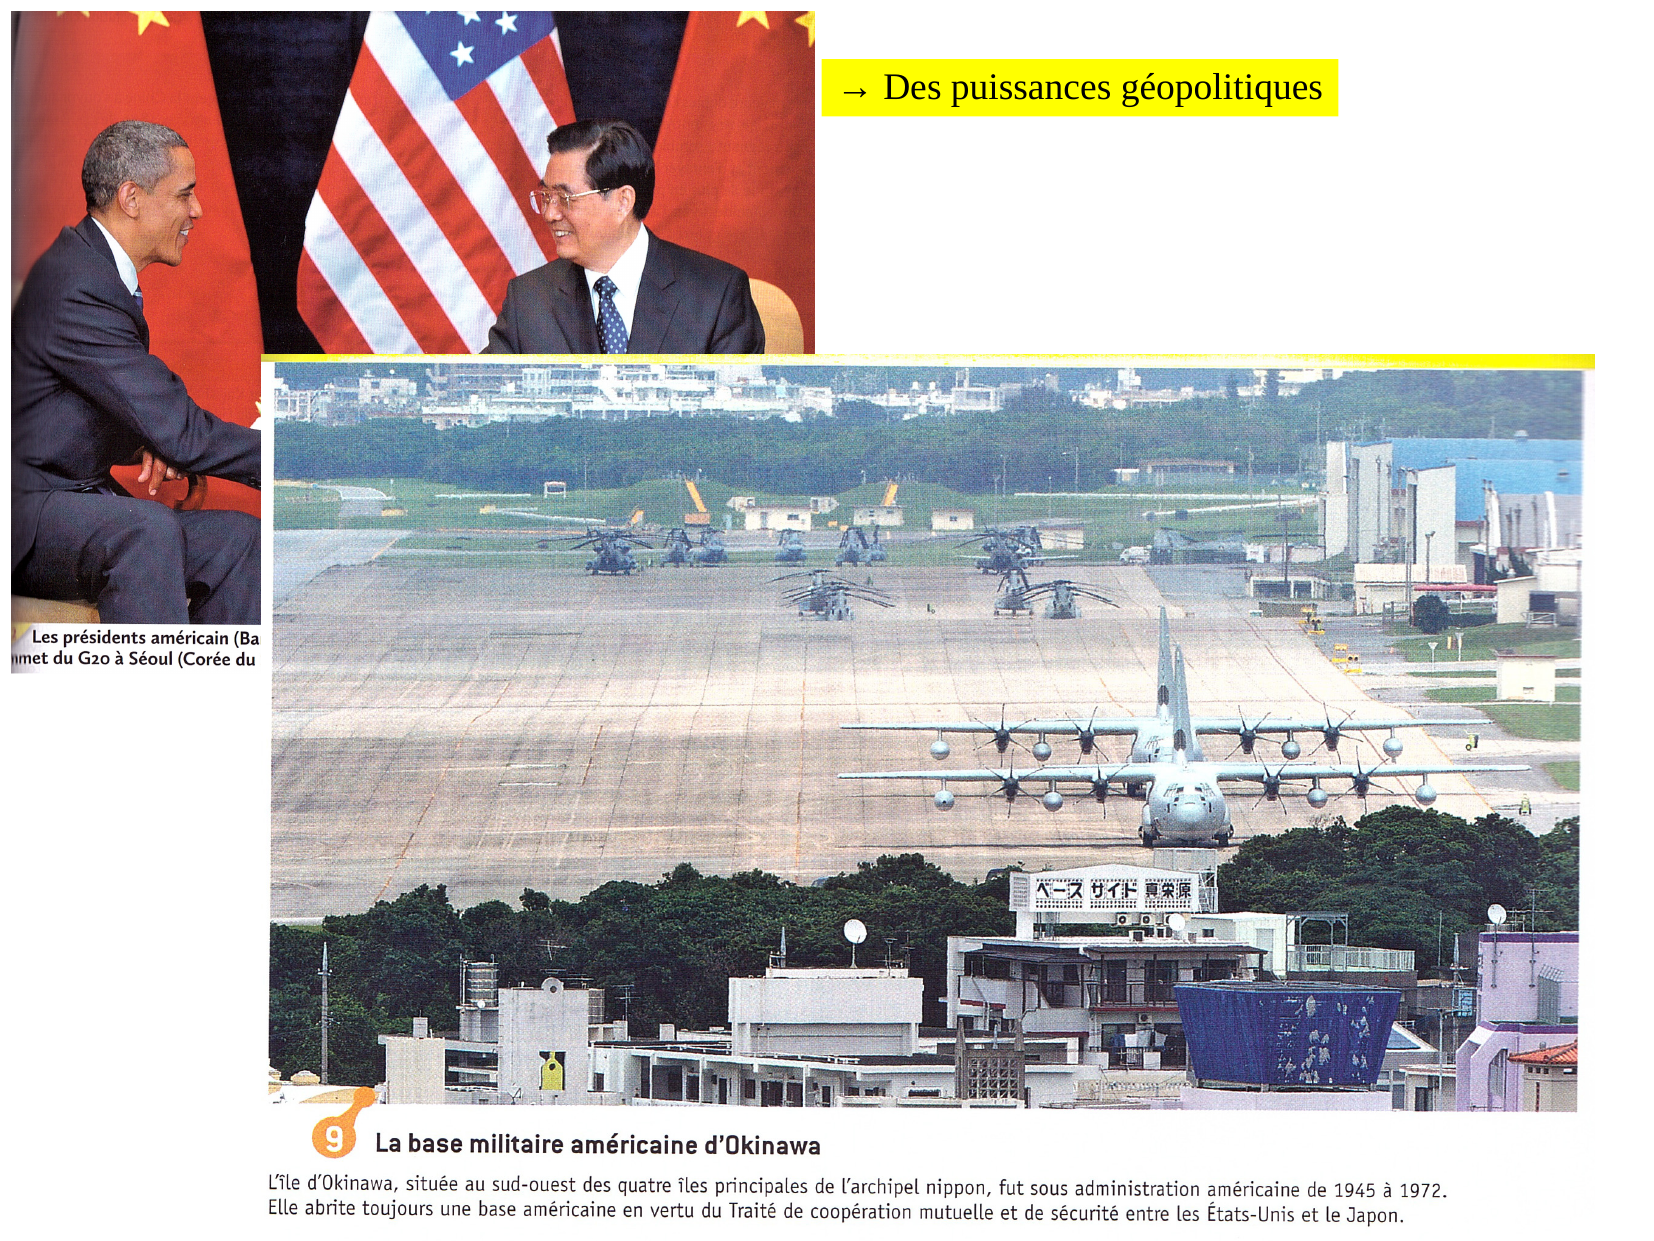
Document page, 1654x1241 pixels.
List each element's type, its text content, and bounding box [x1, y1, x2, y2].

text_box → Des puissances géopolitiques [821, 59, 1339, 117]
picture [11, 11, 1595, 1241]
